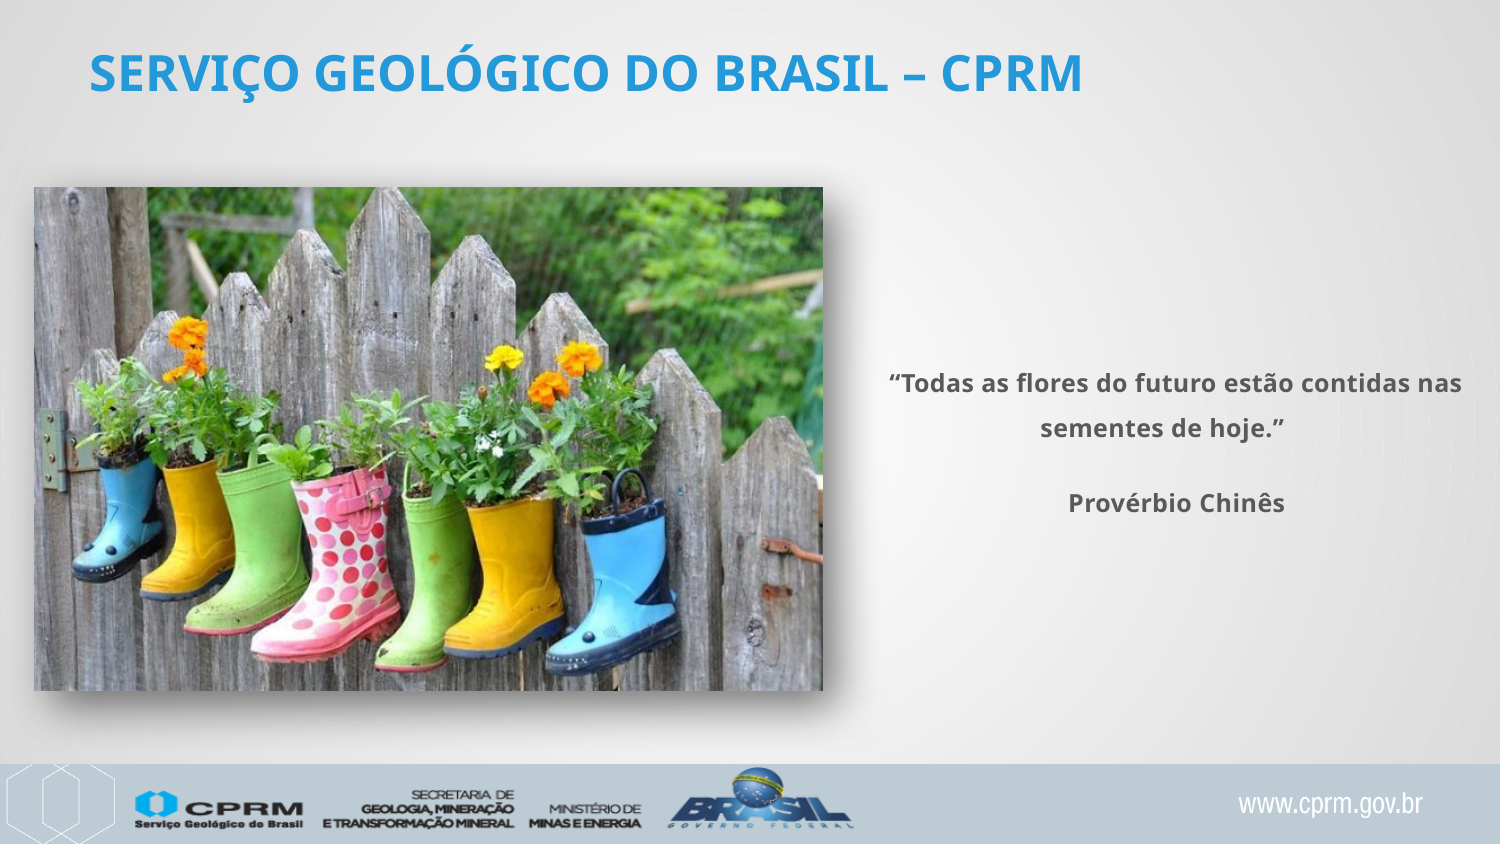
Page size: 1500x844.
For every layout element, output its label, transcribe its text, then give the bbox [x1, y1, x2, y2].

picture [34, 187, 823, 691]
text_box “Todas as flores do futuro estão contidas nas sementes de hoje.” Provérbio Chinês [870, 337, 1500, 541]
picture [125, 757, 863, 844]
